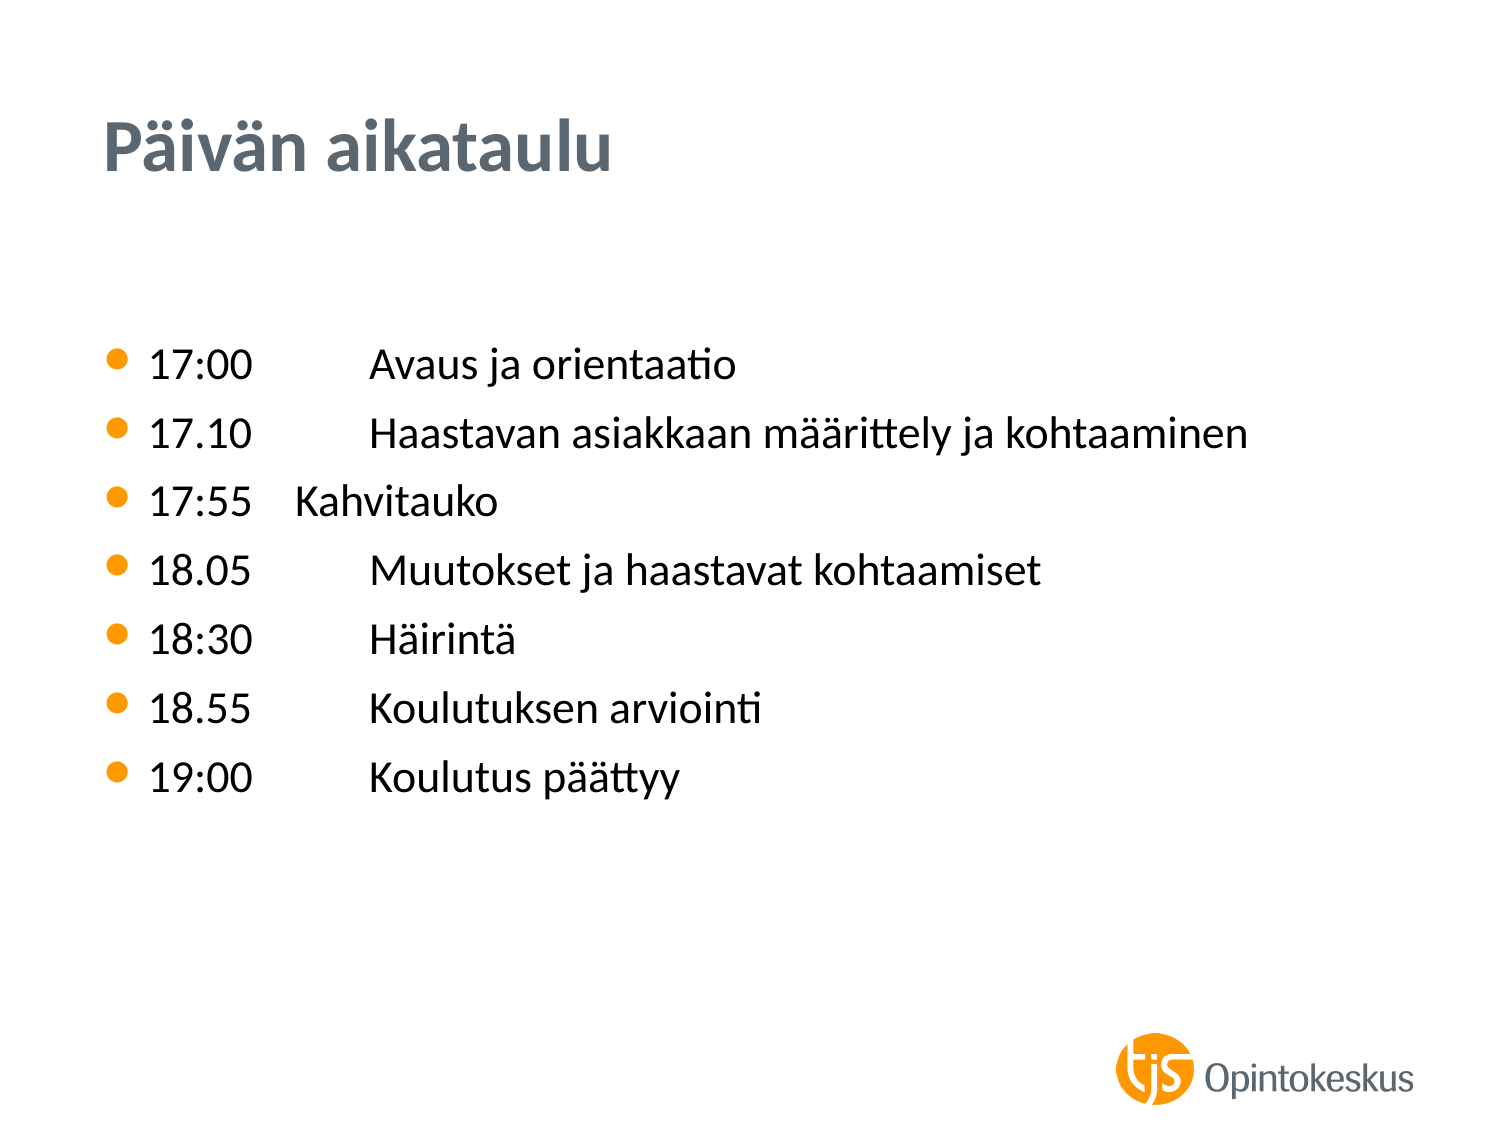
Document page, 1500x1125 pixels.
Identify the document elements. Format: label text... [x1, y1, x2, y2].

picture [1116, 1033, 1413, 1105]
list 17:00 Avaus ja orientaatio 17.10 Haastavan asiakkaan määrittely ja kohtaaminen 17:55 Kahvitauko 18.05 Muutokset ja haastavat kohtaamiset 18:30 Häirintä 18.55 Koulutuksen arviointi 19:00 Koulutus päättyy [88, 324, 1412, 1004]
title Päivän aikataulu [88, 88, 1412, 266]
